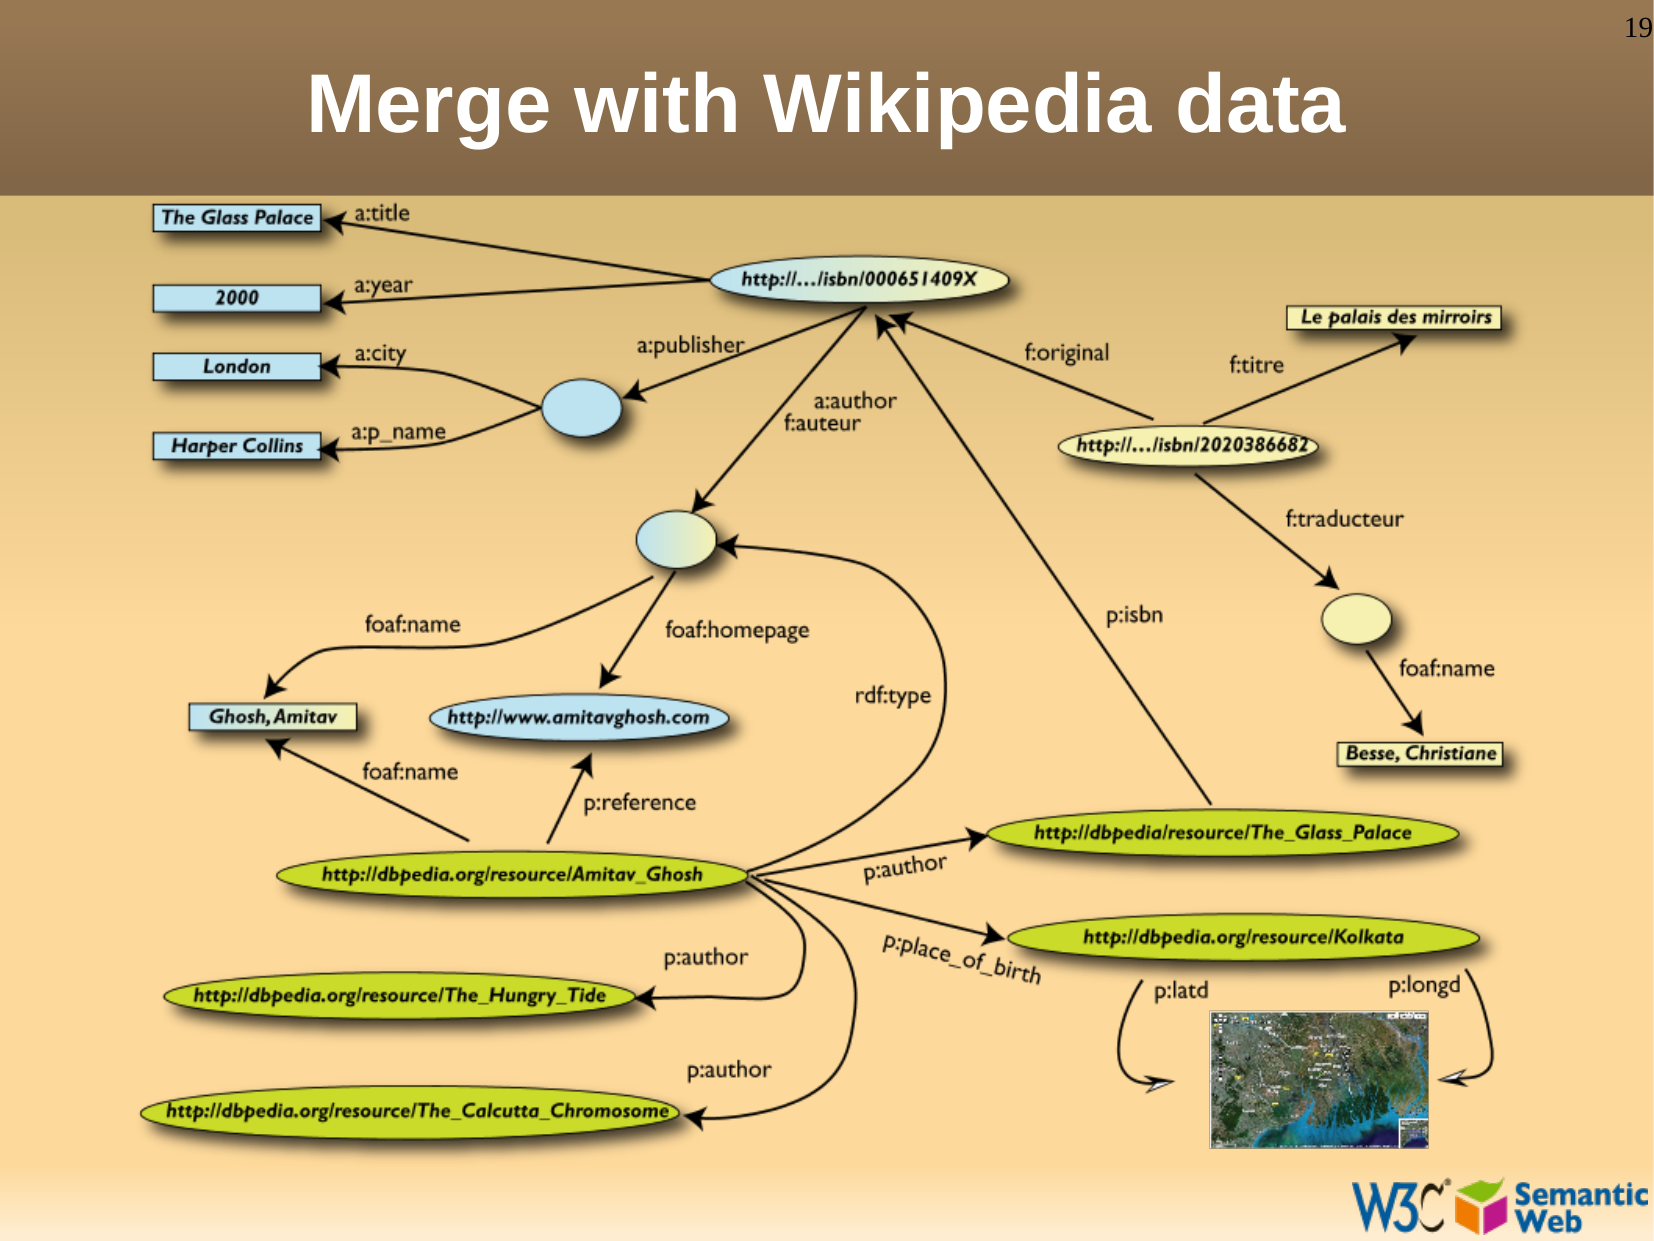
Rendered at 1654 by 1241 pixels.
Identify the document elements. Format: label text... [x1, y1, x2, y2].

picture [0, 193, 1654, 1241]
title Merge with Wikipedia data [0, 0, 1654, 207]
